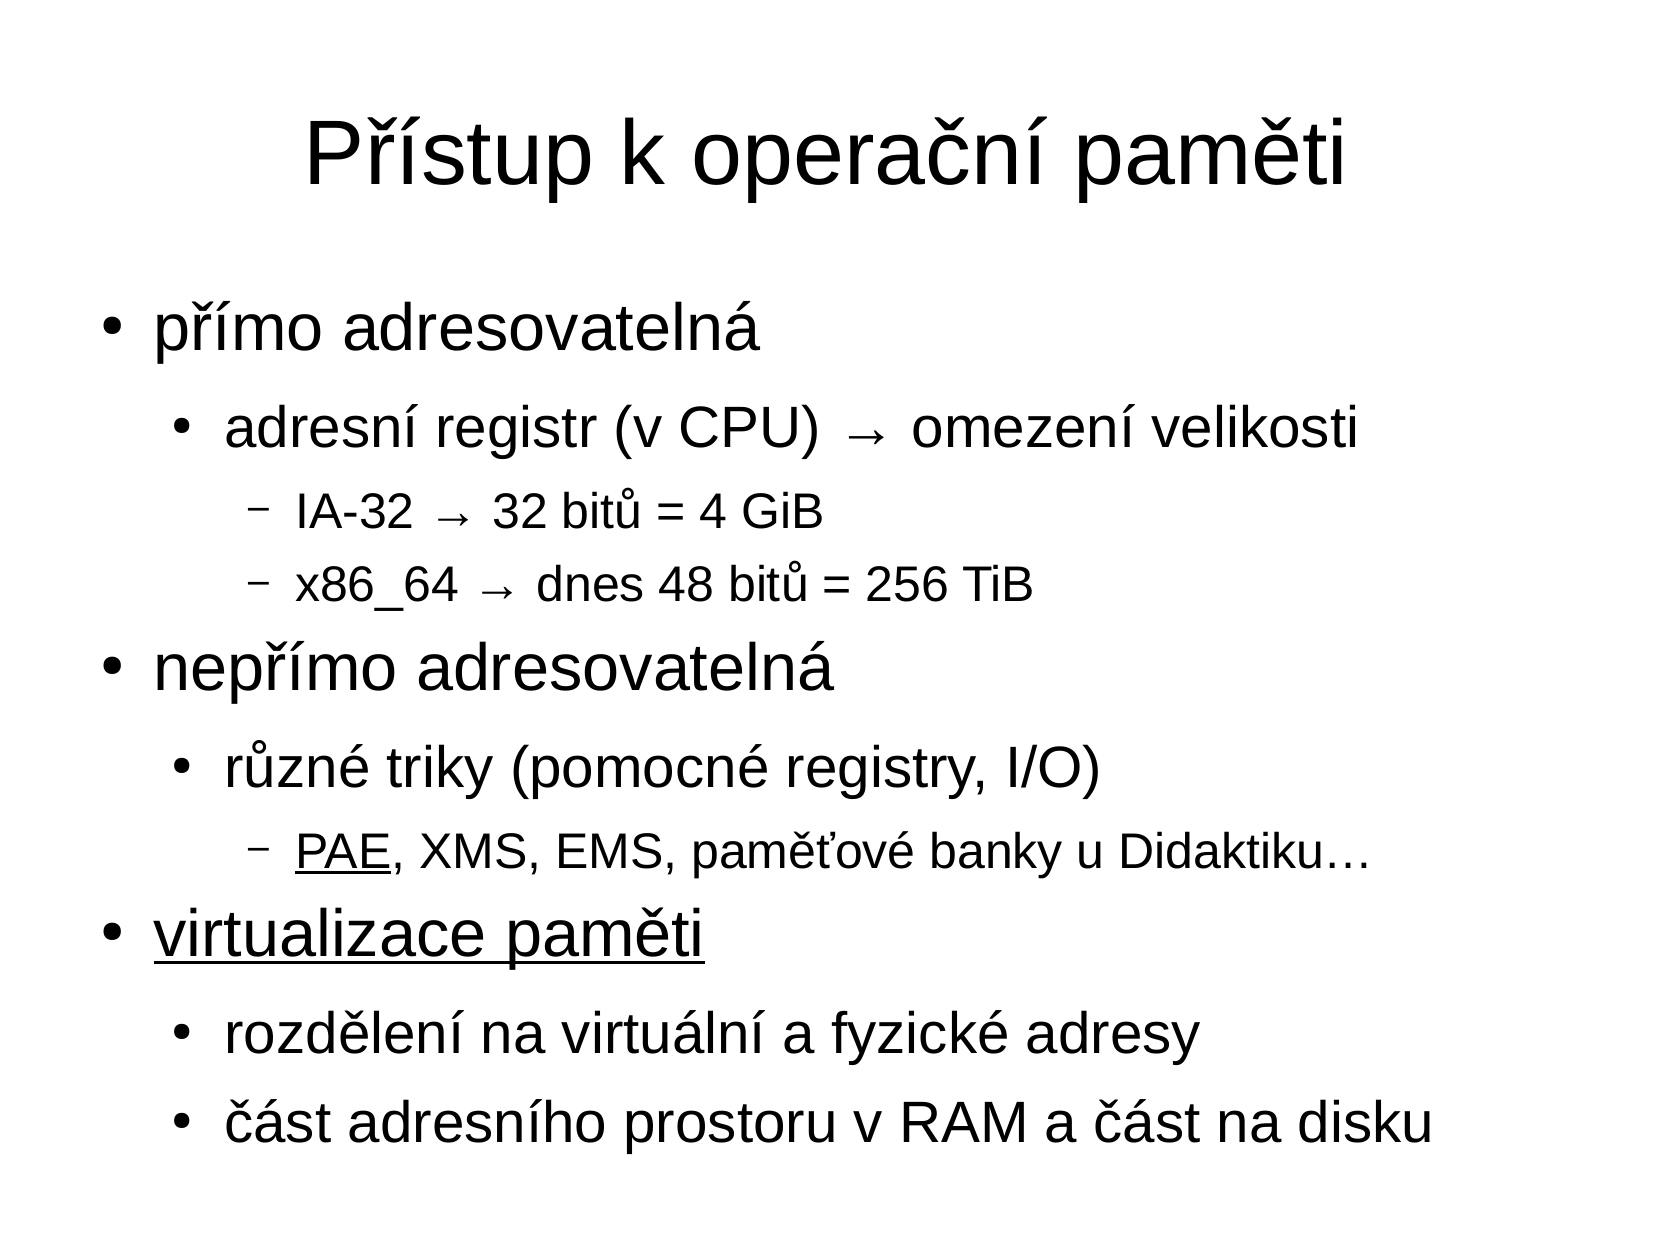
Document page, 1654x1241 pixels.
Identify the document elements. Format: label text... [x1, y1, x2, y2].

list přímo adresovatelná adresní registr (v CPU) → omezení velikosti IA-32 → 32 bitů = 4 GiB x86_64 → dnes 48 bitů = 256 TiB nepřímo adresovatelná různé triky (pomocné registry, I/O) PAE, XMS, EMS, paměťové banky u Didaktiku… virtualizace paměti rozdělení na virtuální a fyzické adresy část adresního prostoru v RAM a část na disku [82, 290, 1571, 1155]
title Přístup k operační paměti [82, 56, 1571, 250]
